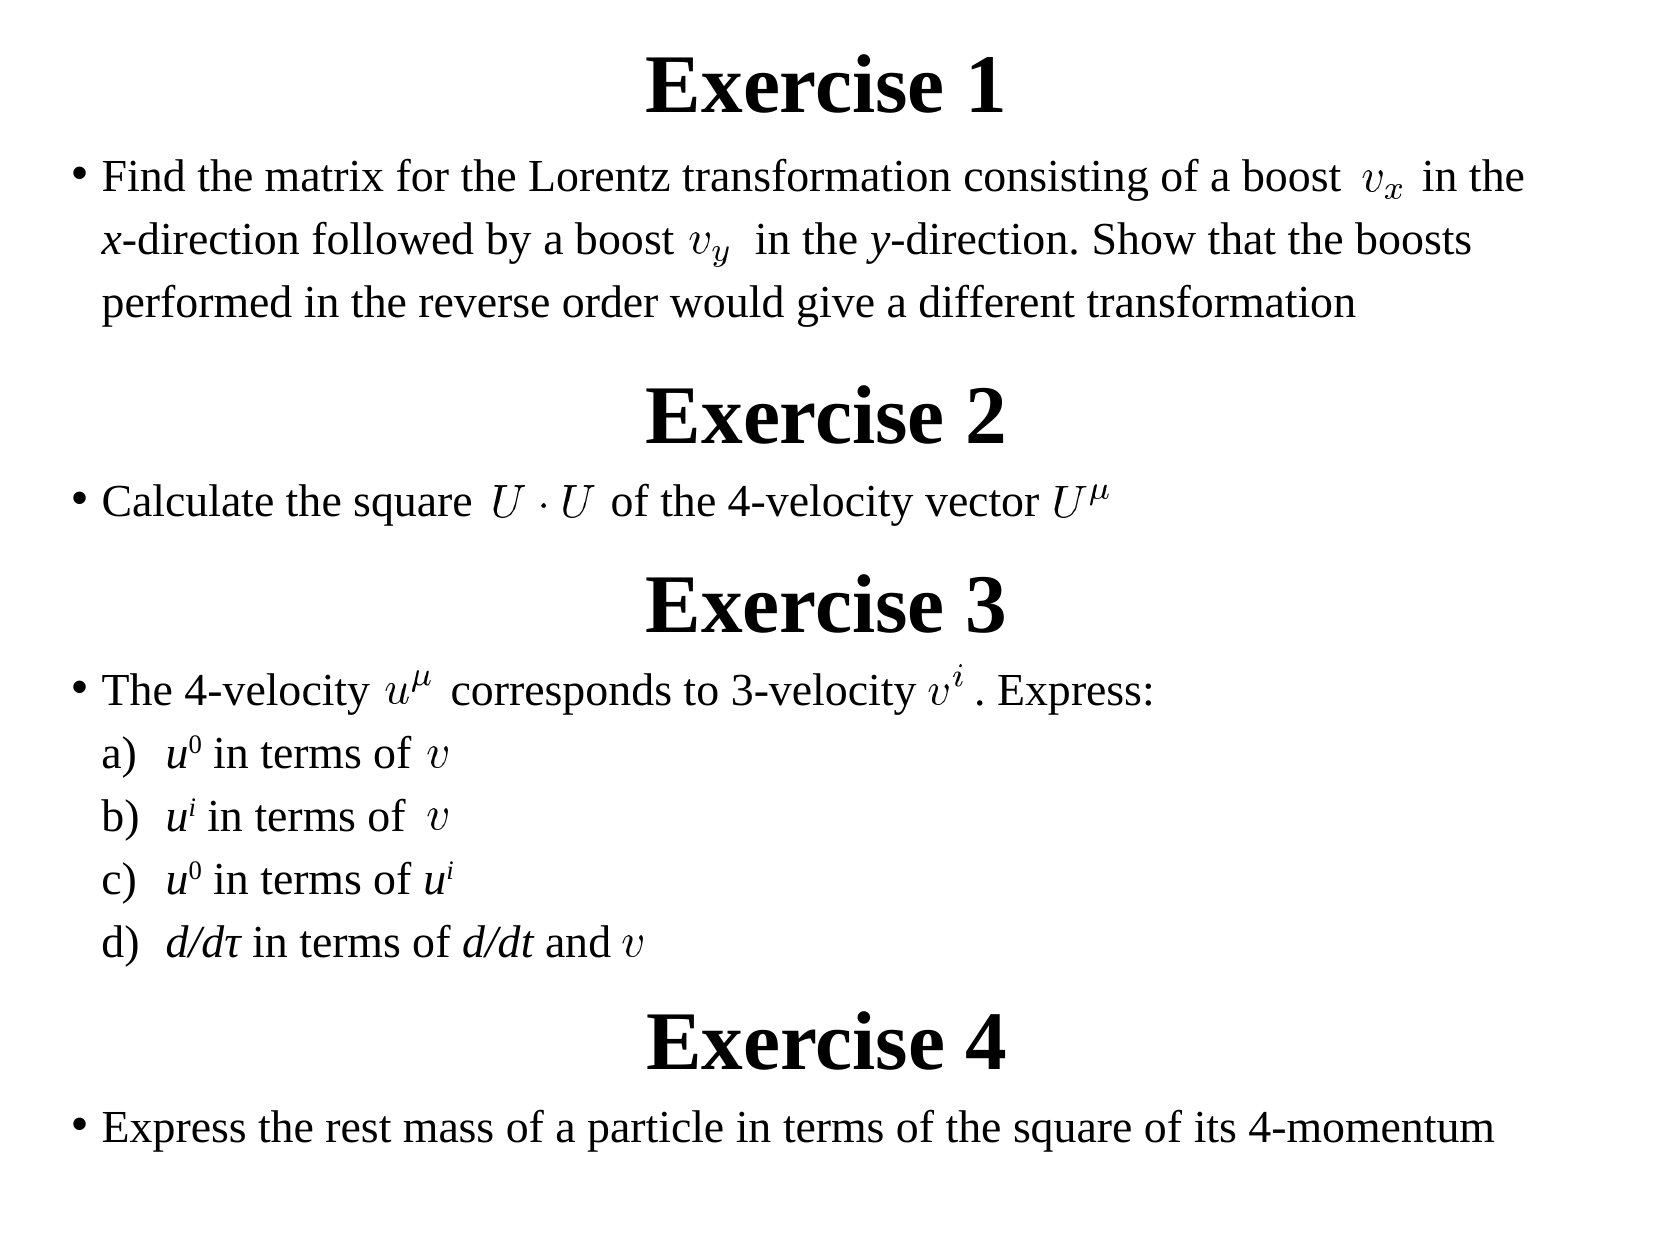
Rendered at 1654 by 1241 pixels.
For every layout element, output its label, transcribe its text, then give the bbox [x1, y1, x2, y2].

list Find the matrix for the Lorentz transformation consisting of a boost in the x-direction followed by a boost in the y-direction. Show that the boosts performed in the reverse order would give a different transformation [56, 129, 1576, 335]
picture [1362, 170, 1402, 199]
title Exercise 4 [82, 982, 1571, 1080]
picture [689, 232, 729, 267]
title Exercise 3 [82, 545, 1571, 653]
picture [385, 670, 431, 704]
list The 4-velocity corresponds to 3-velocity . Express: u0 in terms of ui in terms of u0 in terms of ui d/dτ in terms of d/dt and [56, 643, 1591, 975]
title Exercise 2 [82, 356, 1571, 464]
picture [622, 935, 643, 957]
picture [928, 664, 963, 705]
list Calculate the square of the 4-velocity vector [56, 454, 1605, 550]
picture [427, 808, 448, 830]
picture [427, 746, 448, 768]
list Express the rest mass of a particle in terms of the square of its 4-momentum [56, 1080, 1605, 1176]
title Exercise 1 [82, 25, 1571, 129]
picture [1054, 484, 1109, 519]
picture [493, 485, 595, 518]
